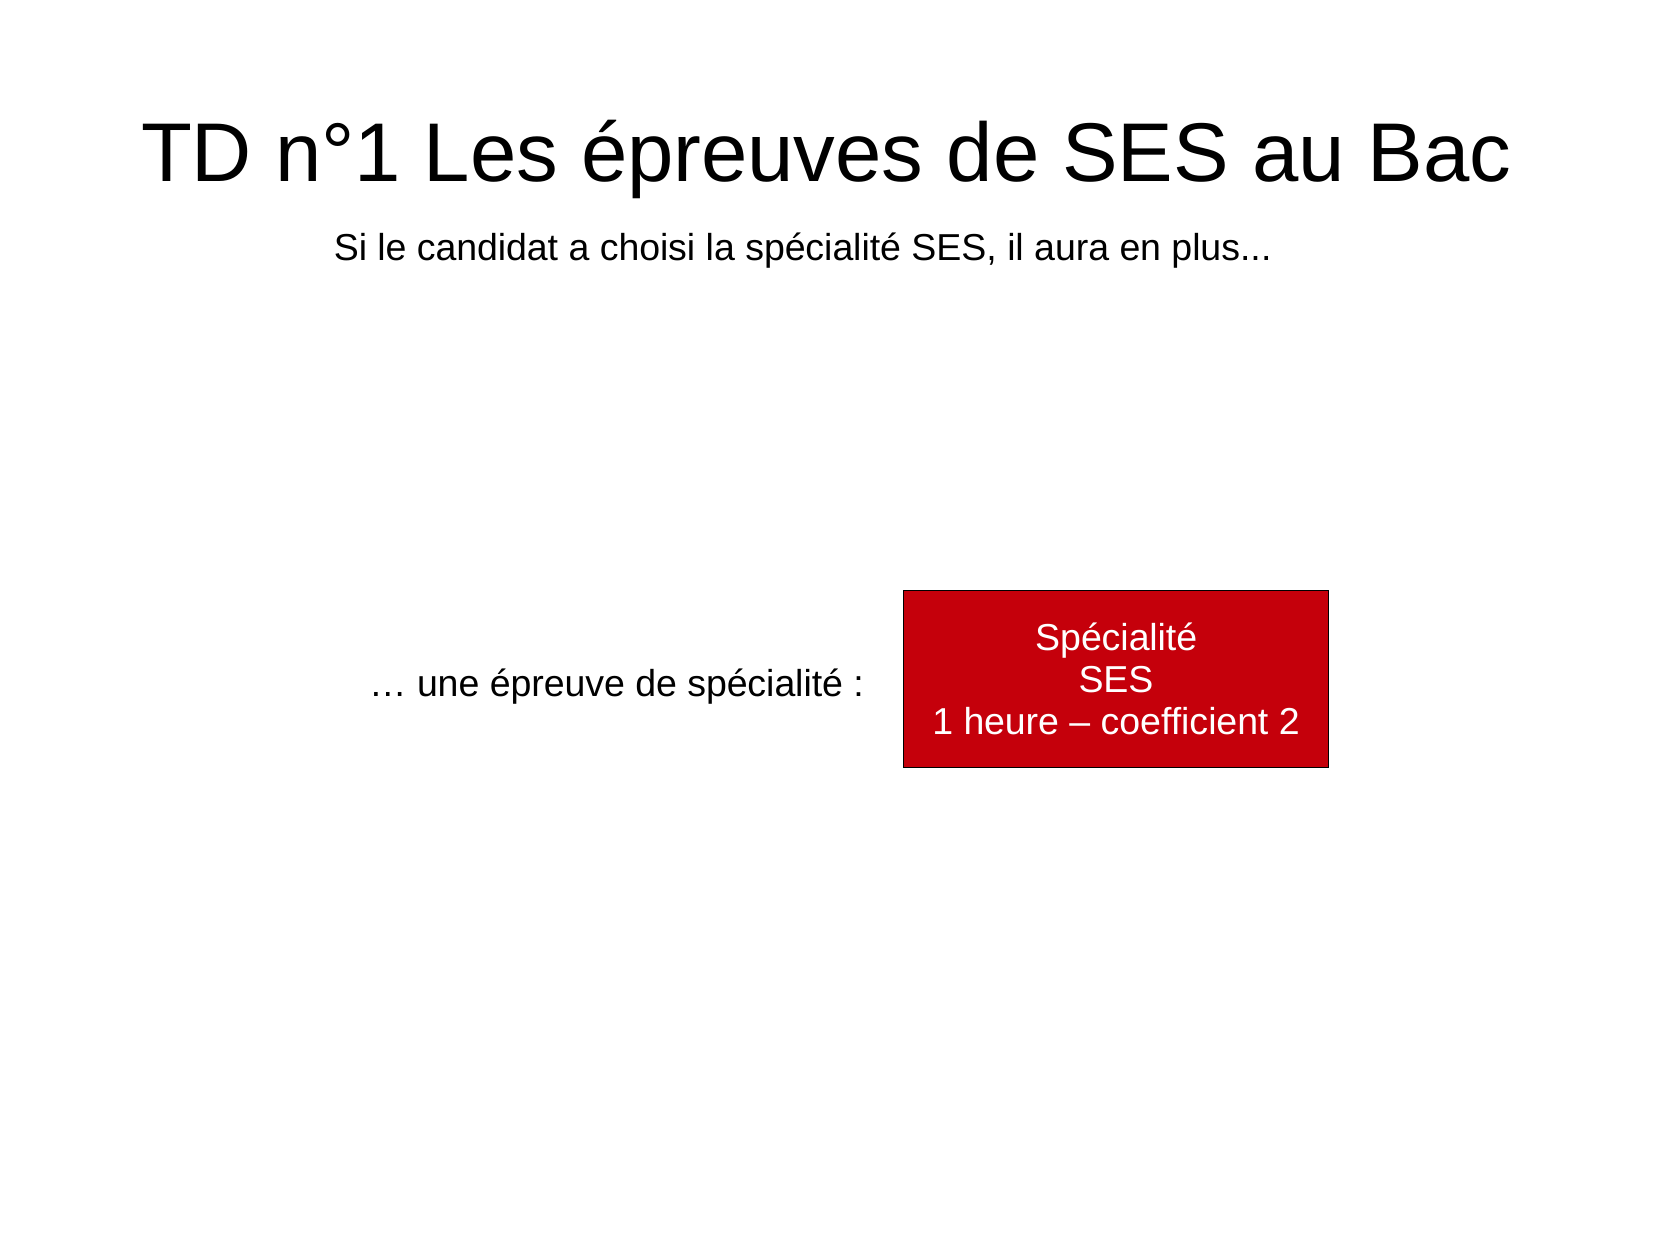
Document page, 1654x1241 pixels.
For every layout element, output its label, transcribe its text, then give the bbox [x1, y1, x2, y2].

text_box Spécialité SES 1 heure – coefficient 2 [903, 590, 1329, 768]
text_box Si le candidat a choisi la spécialité SES, il aura en plus... [318, 218, 1289, 276]
text_box … une épreuve de spécialité : [354, 655, 881, 713]
title TD n°1 Les épreuves de SES au Bac [82, 49, 1571, 257]
